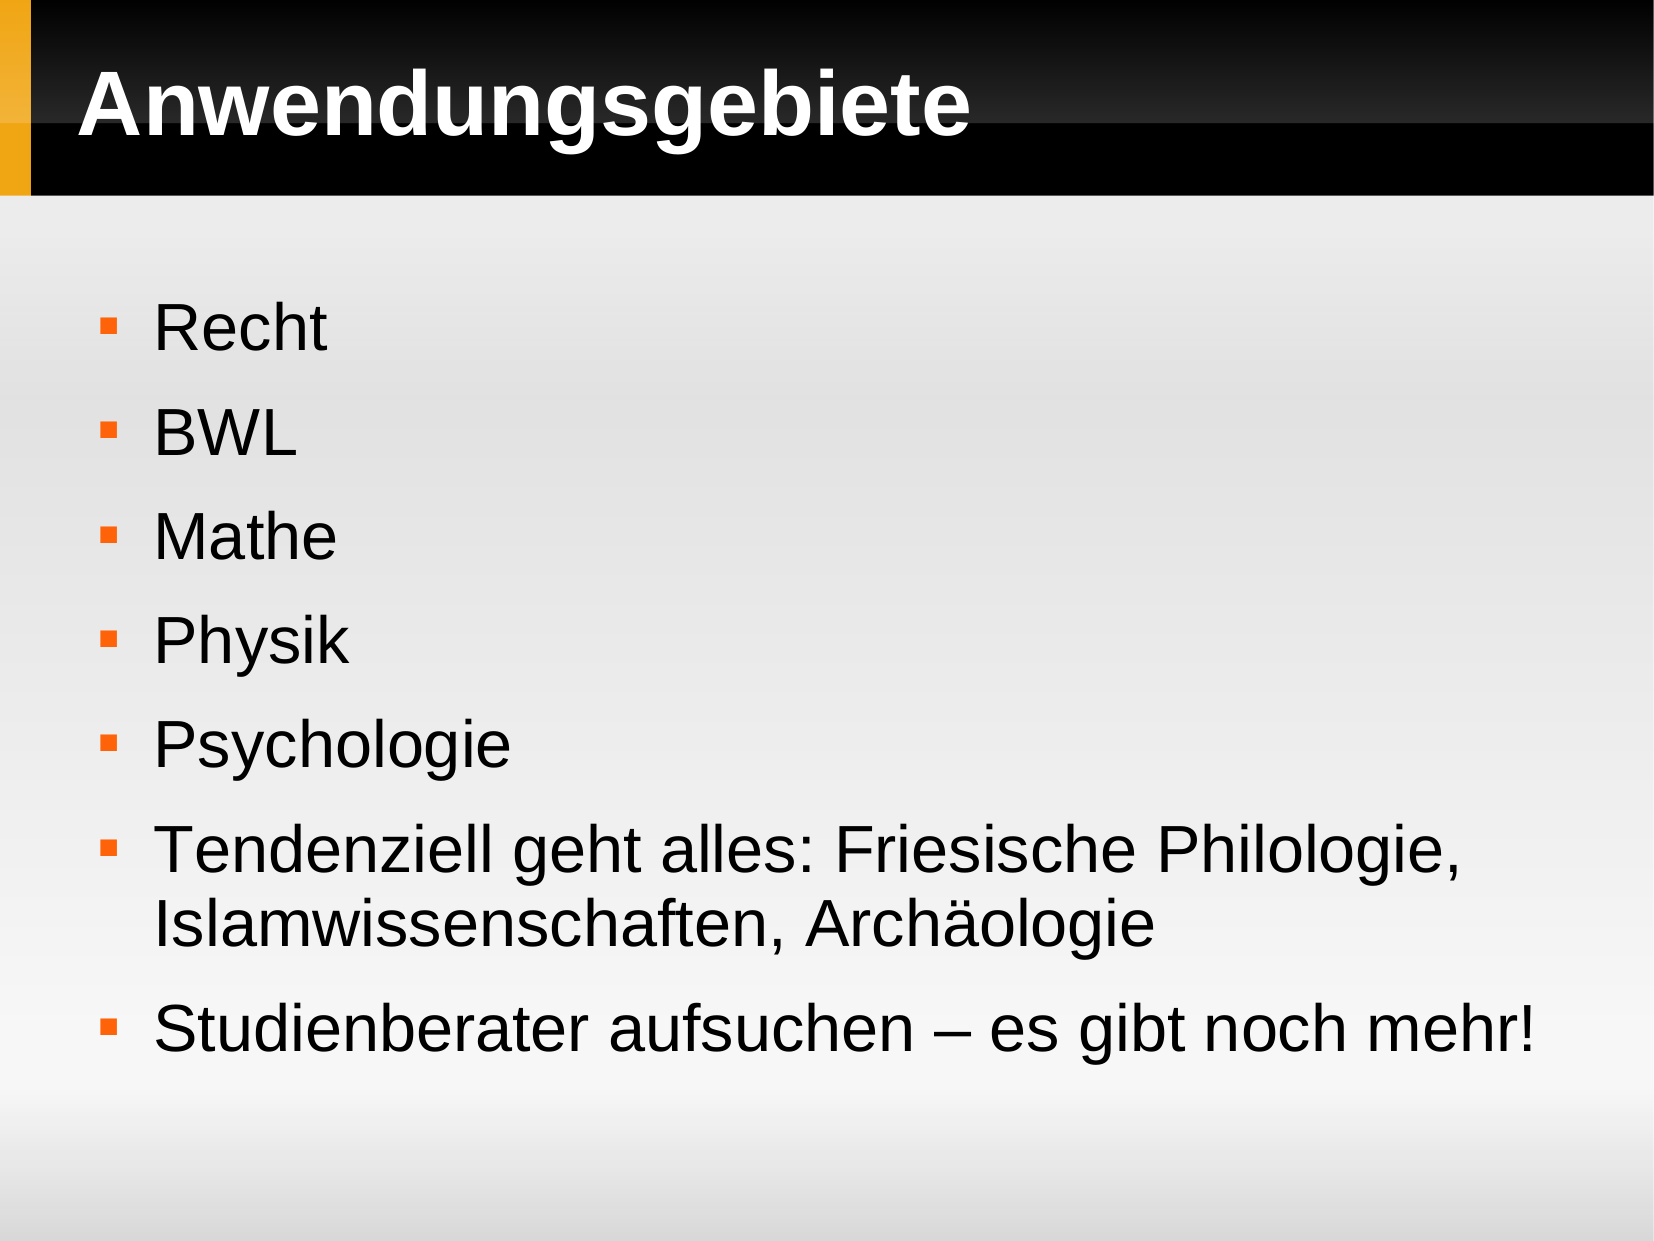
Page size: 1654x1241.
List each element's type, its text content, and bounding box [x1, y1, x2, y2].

list Recht BWL Mathe Physik Psychologie Tendenziell geht alles: Friesische Philologie, Islamwissenschaften, Archäologie Studienberater aufsuchen – es gibt noch mehr! [82, 290, 1571, 1094]
picture [0, 0, 1654, 1241]
title Anwendungsgebiete [76, 0, 1565, 208]
